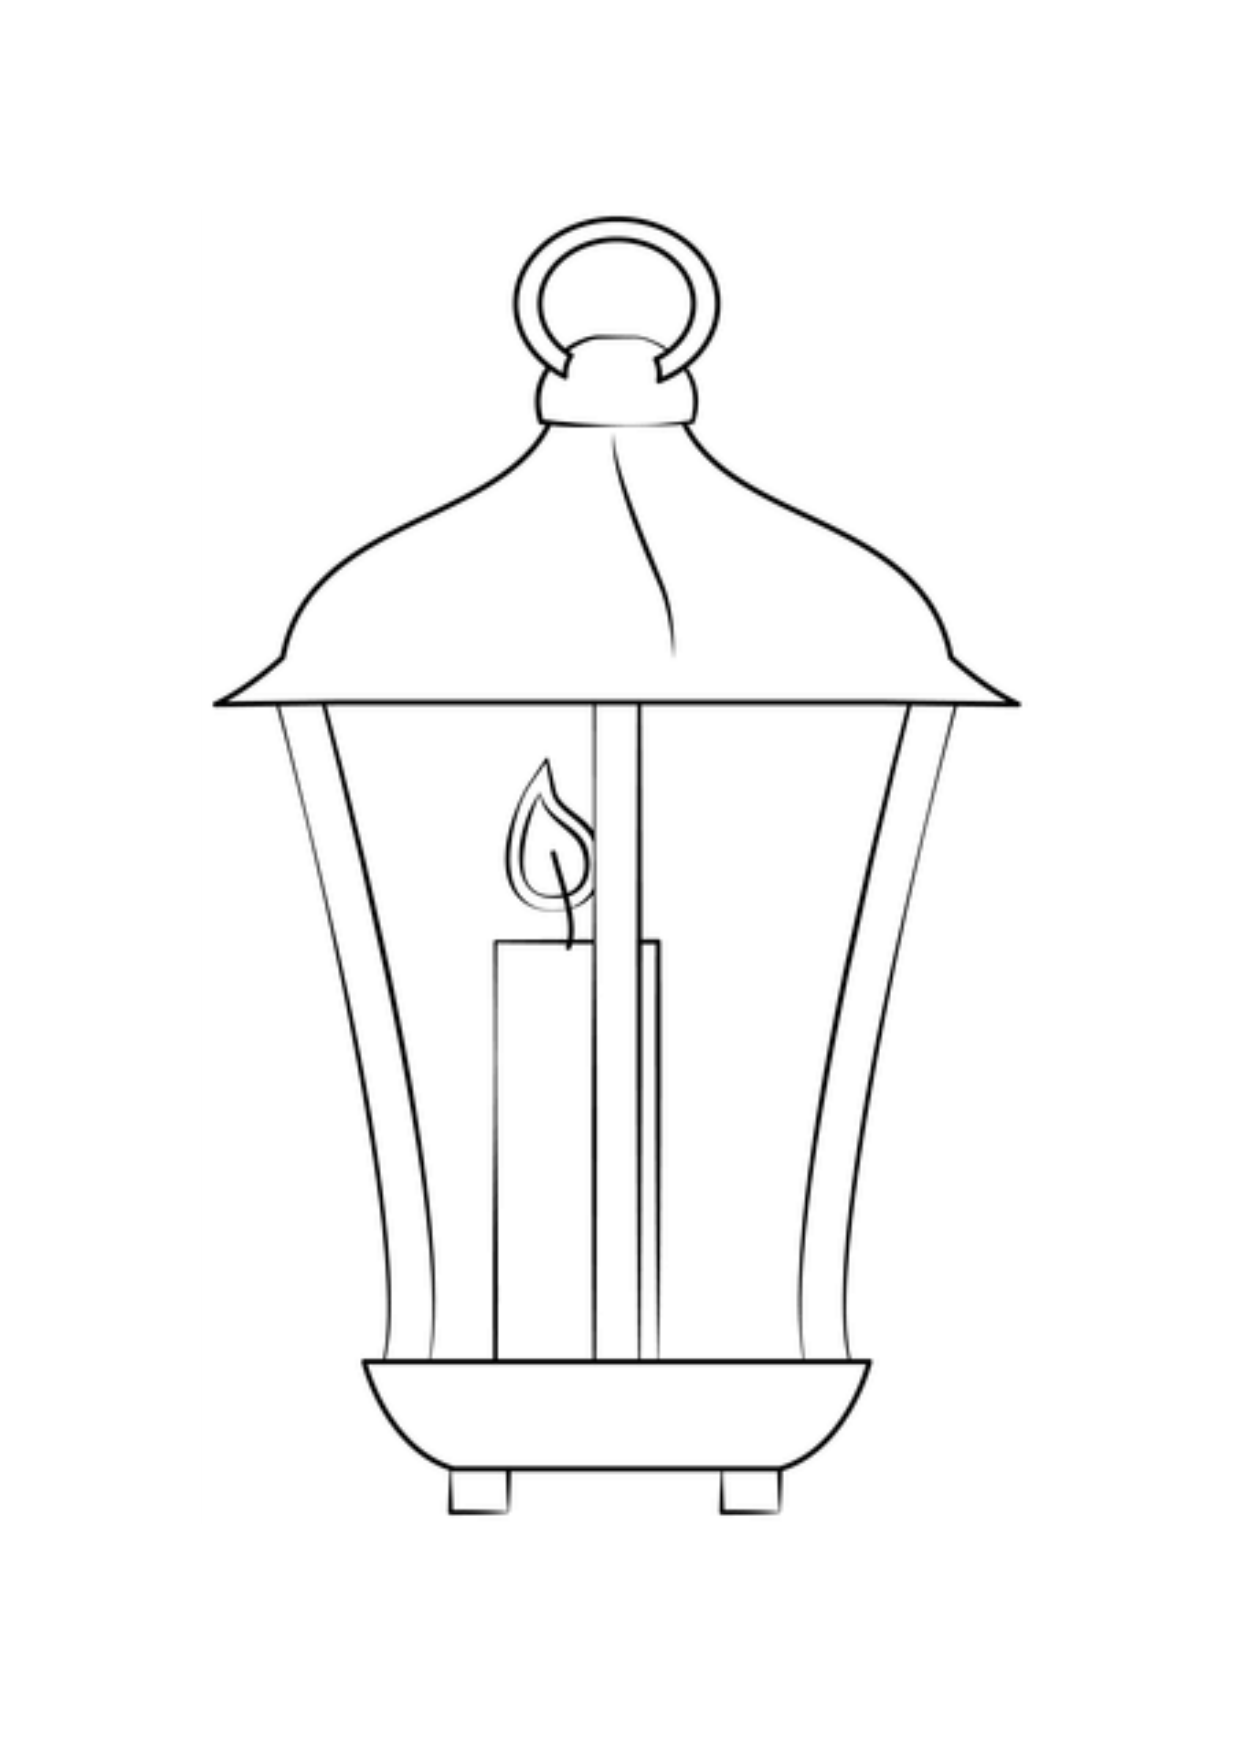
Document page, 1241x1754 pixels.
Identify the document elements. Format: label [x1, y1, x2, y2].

picture [200, 209, 1028, 1524]
